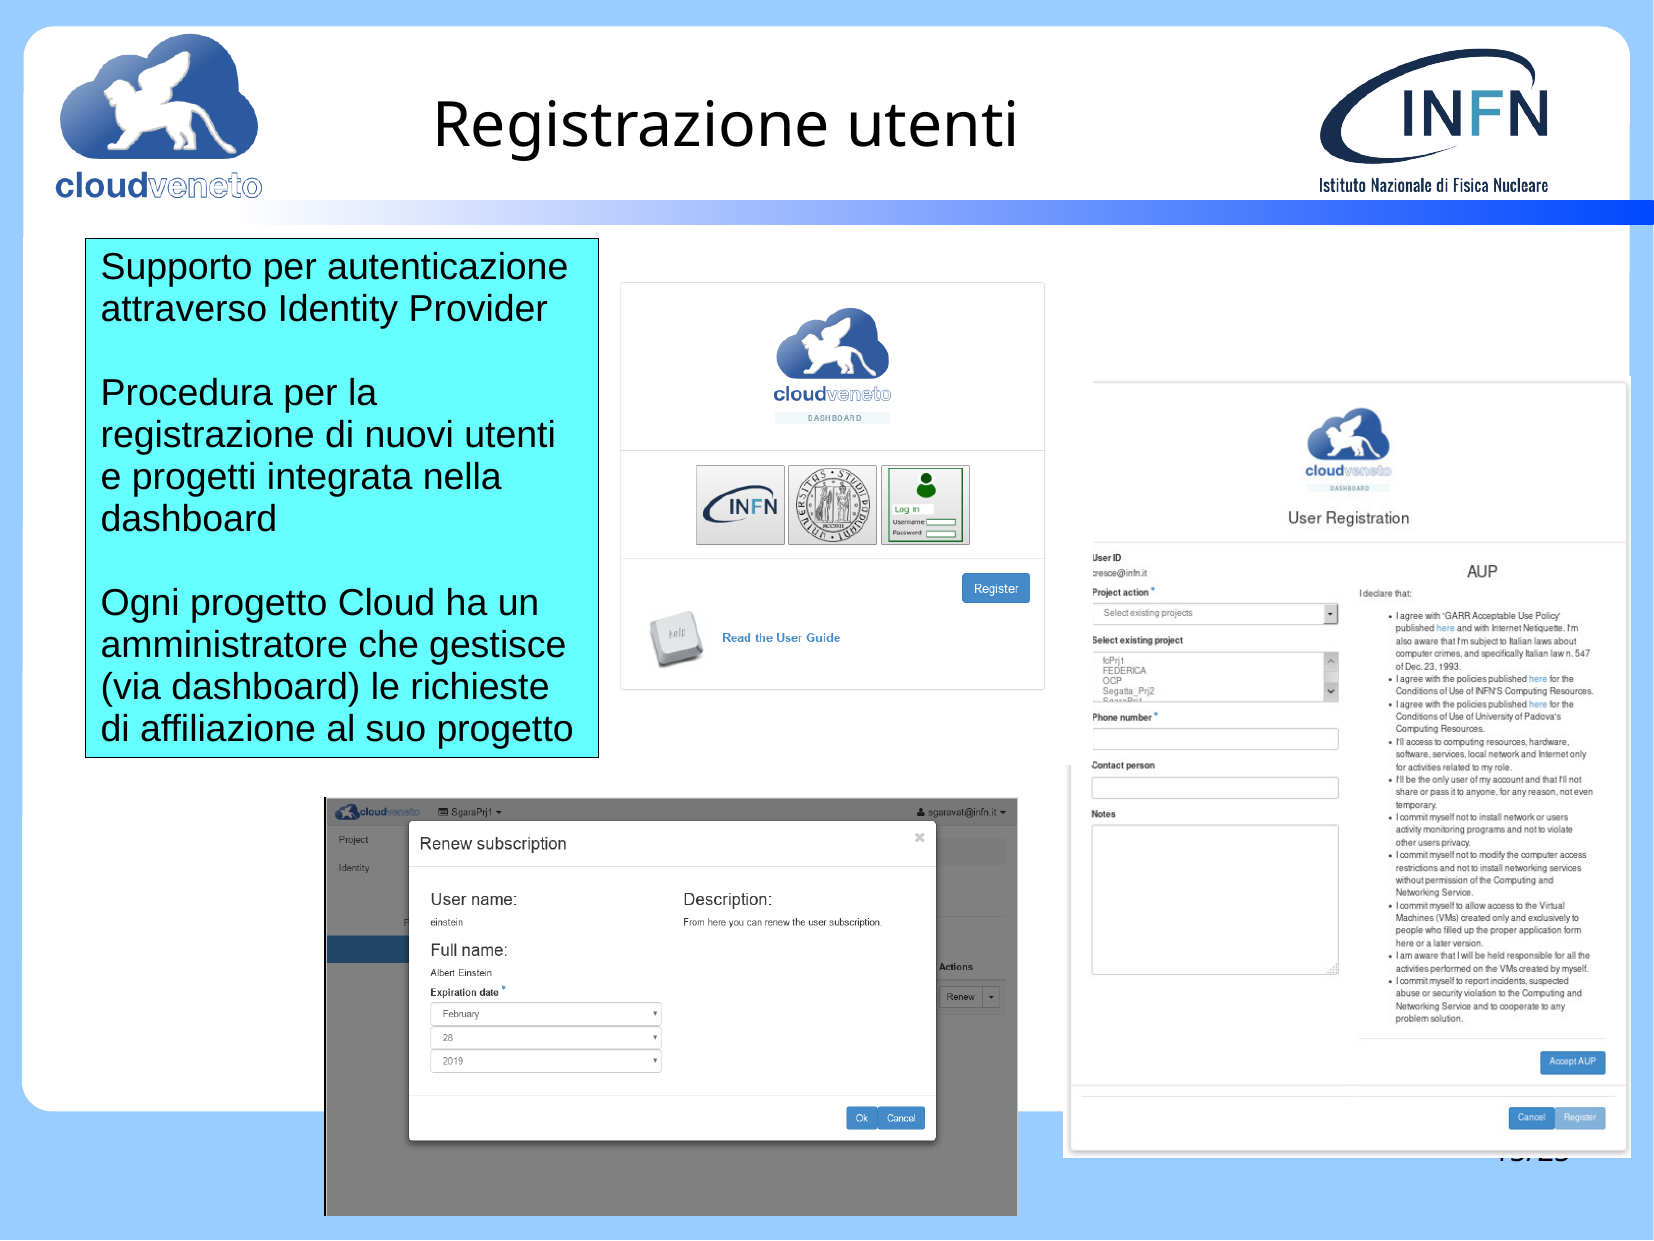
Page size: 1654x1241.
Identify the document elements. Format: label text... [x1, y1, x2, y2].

picture [324, 797, 1018, 1216]
picture [569, 250, 1631, 1158]
picture [54, 32, 263, 199]
picture [1274, 31, 1593, 218]
text_box Supporto per autenticazione attraverso Identity Provider Procedura per la registrazione di nuovi utenti e progetti integrata nella dashboard Ogni progetto Cloud ha un amministratore che gestisce (via dashboard) le richieste di affiliazione al suo progetto [85, 238, 599, 752]
title Registrazione utenti [263, 46, 1274, 199]
